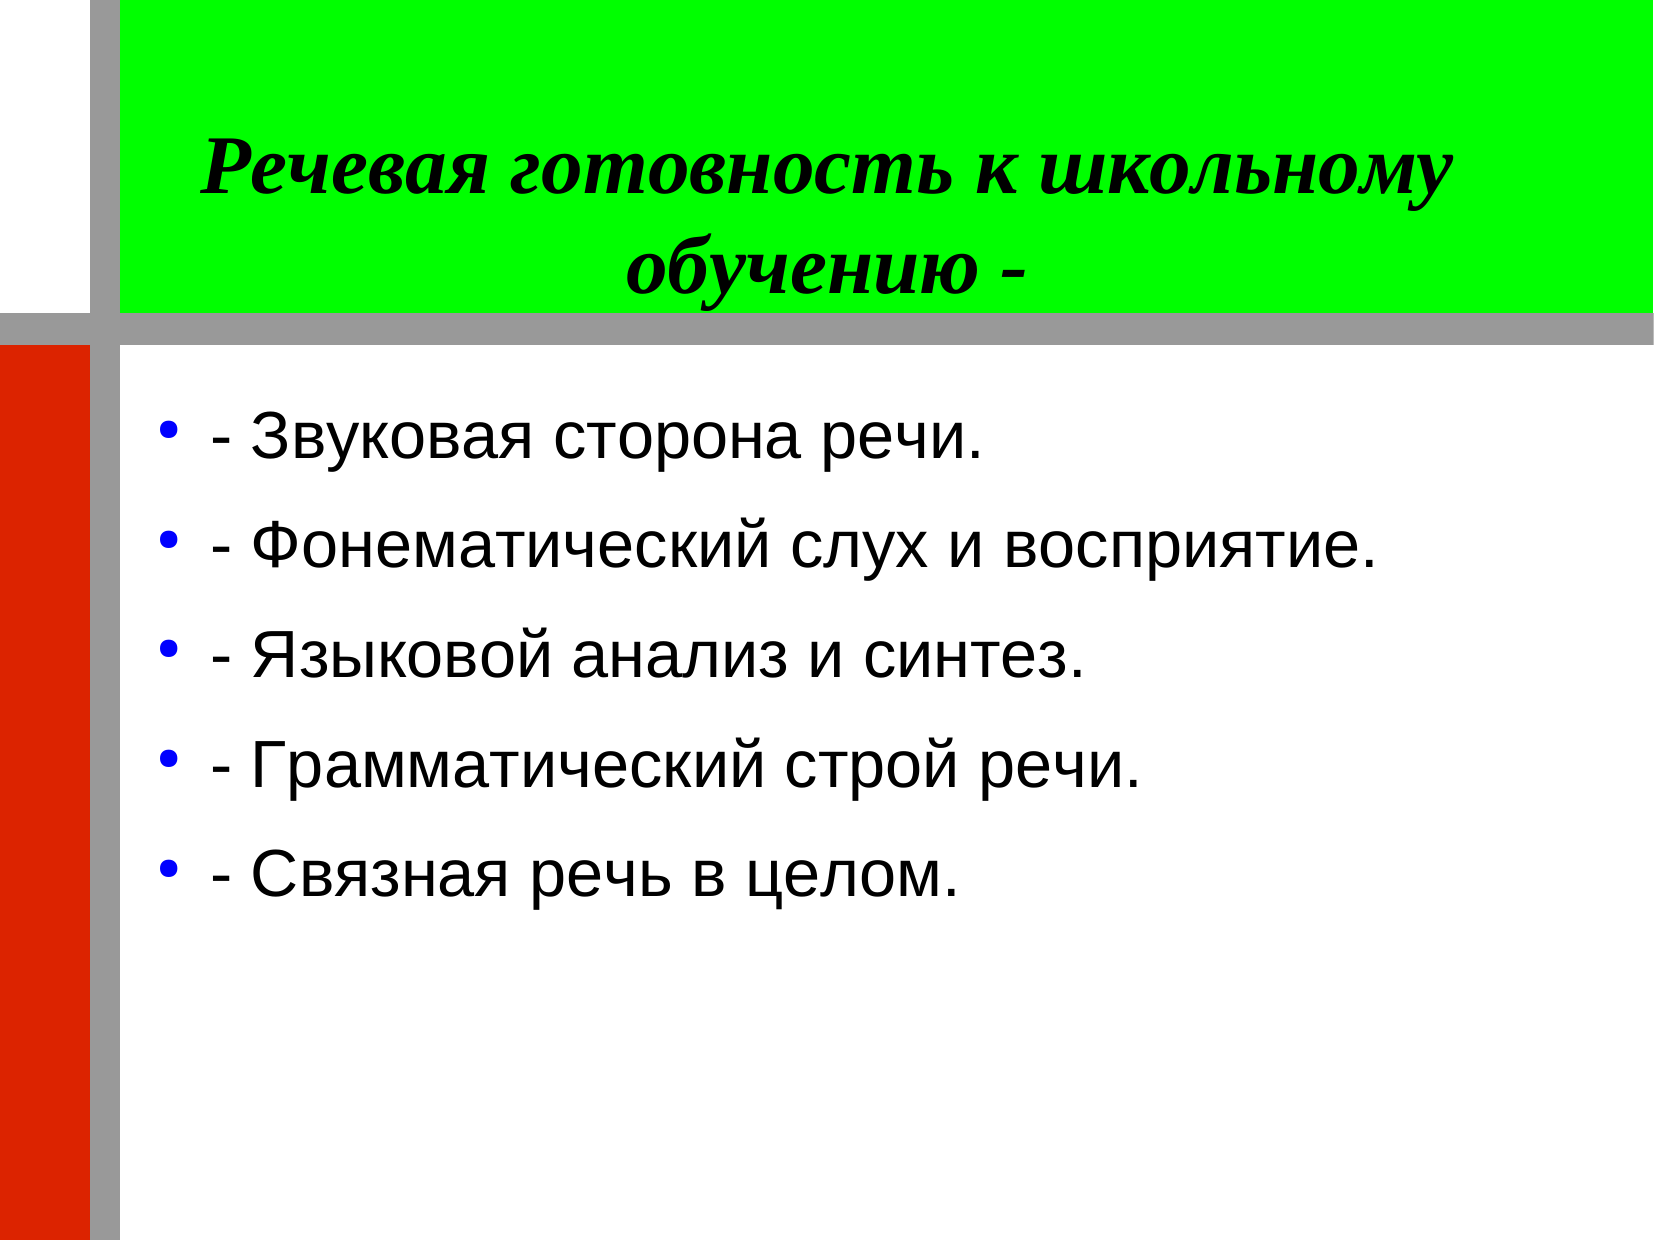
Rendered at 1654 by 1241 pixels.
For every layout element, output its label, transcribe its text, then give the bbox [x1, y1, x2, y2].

list - Звуковая сторона речи. - Фонематический слух и восприятие. - Языковой анализ и синтез. - Грамматический строй речи. - Связная речь в целом. [121, 391, 1534, 1112]
title Речевая готовность к школьному обучению - [121, 110, 1534, 303]
